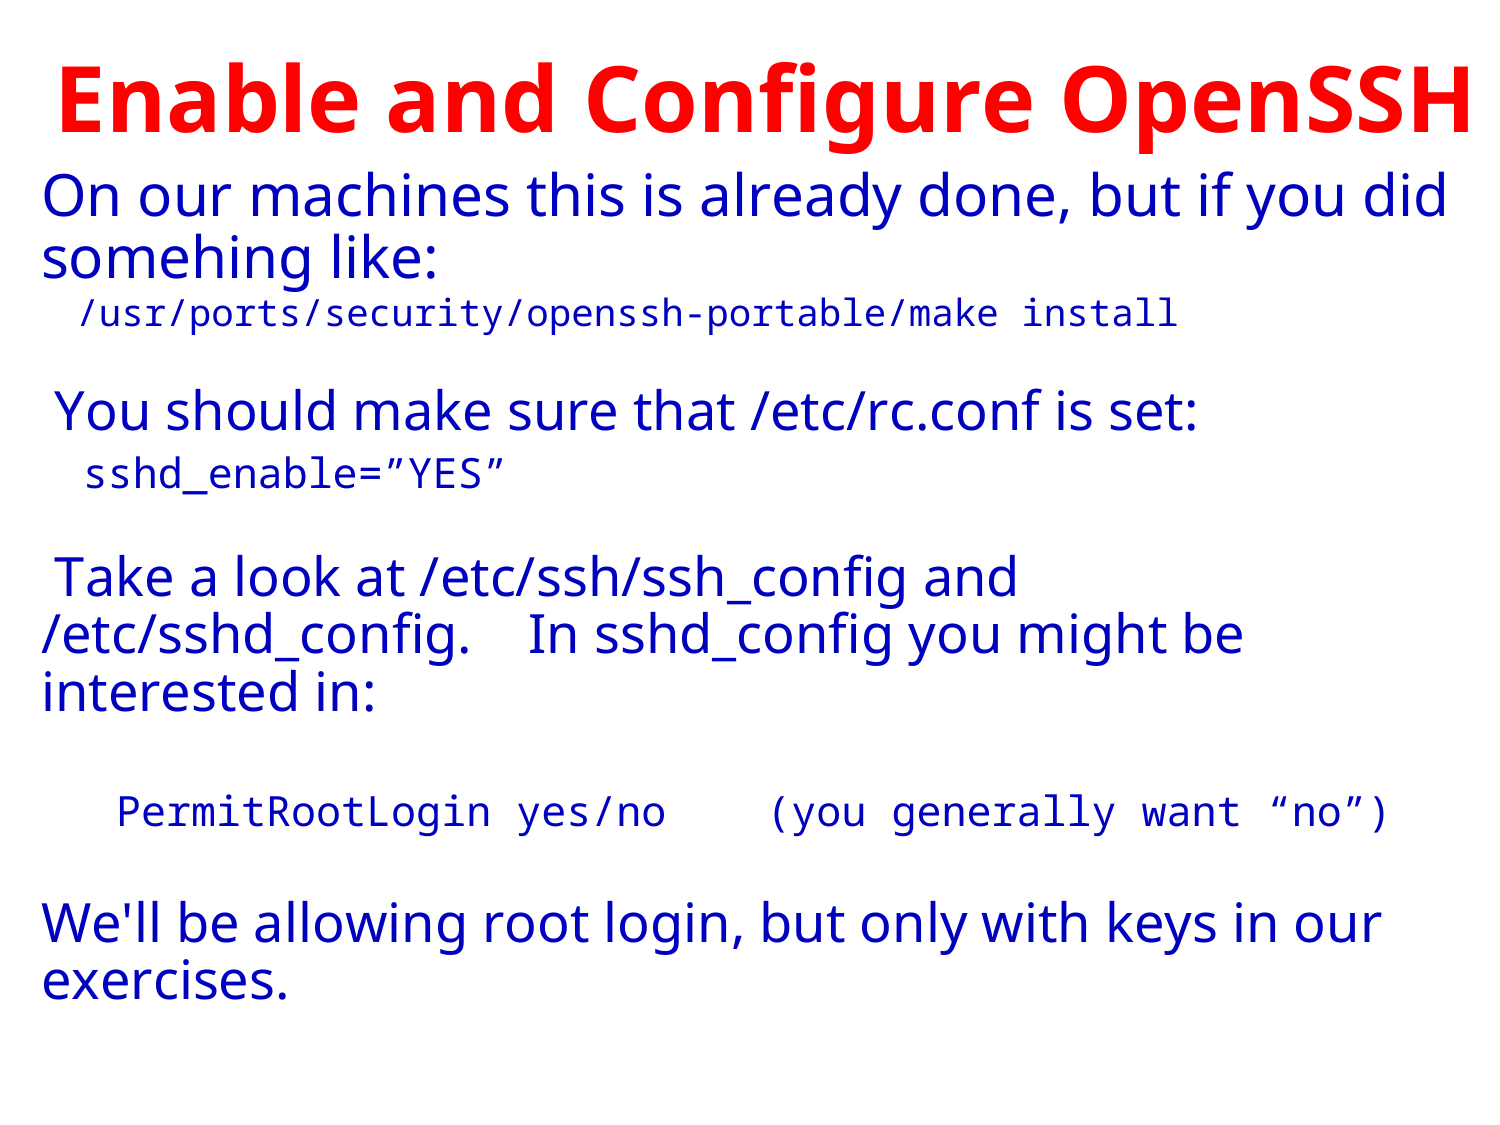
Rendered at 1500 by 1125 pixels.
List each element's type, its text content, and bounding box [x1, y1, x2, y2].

list On our machines this is already done, but if you did somehing like: /usr/ports/security/openssh-portable/make install You should make sure that /etc/rc.conf is set: sshd_enable=”YES” Take a look at /etc/ssh/ssh_config and /etc/sshd_config. In sshd_config you might be interested in: PermitRootLogin yes/no (you generally want “no”) We'll be allowing root login, but only with keys in our exercises. There are many options in ssh_config and sshd_config. You should read through these files to verify they meet your expecations. [40, 167, 1465, 1086]
title Enable and Configure OpenSSH [65, 34, 1468, 153]
